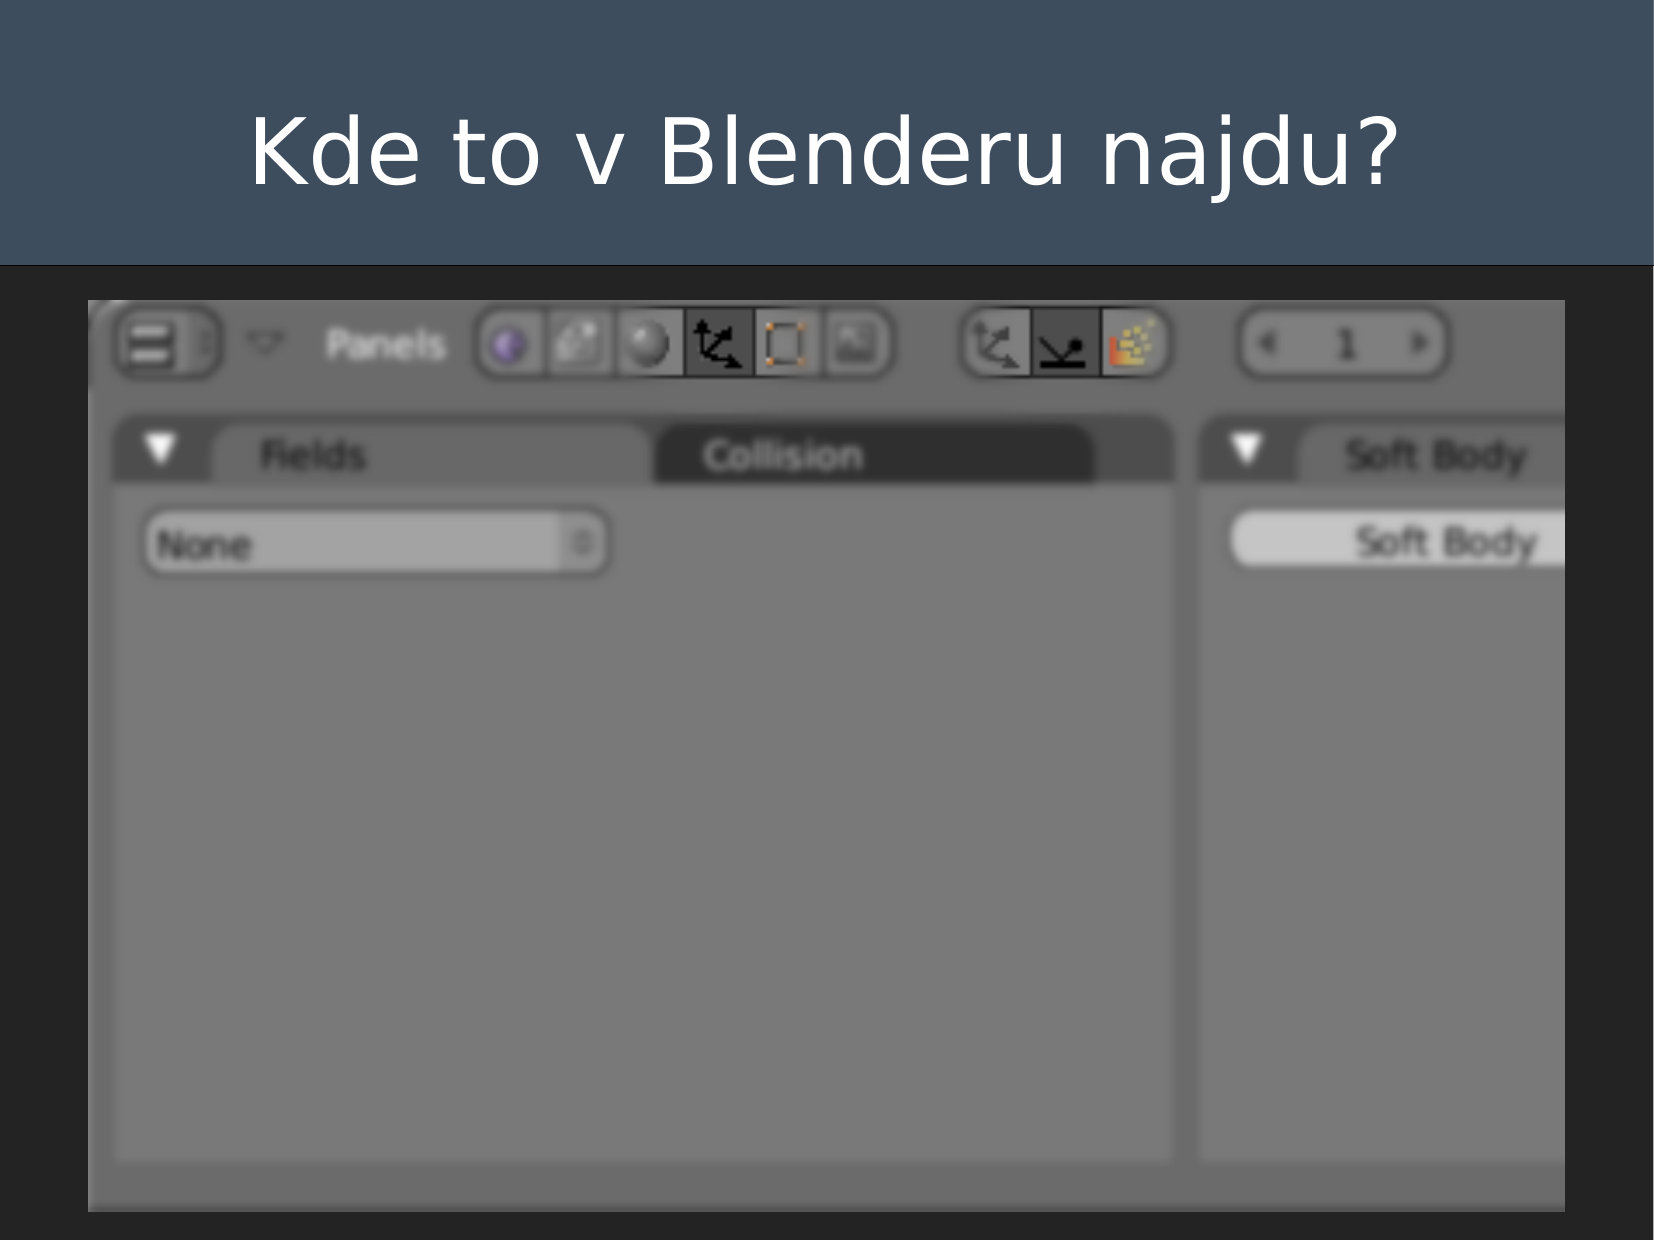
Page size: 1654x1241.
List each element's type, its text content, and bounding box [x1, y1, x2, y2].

title Kde to v Blenderu najdu? [82, 49, 1571, 257]
picture [88, 300, 1565, 1212]
